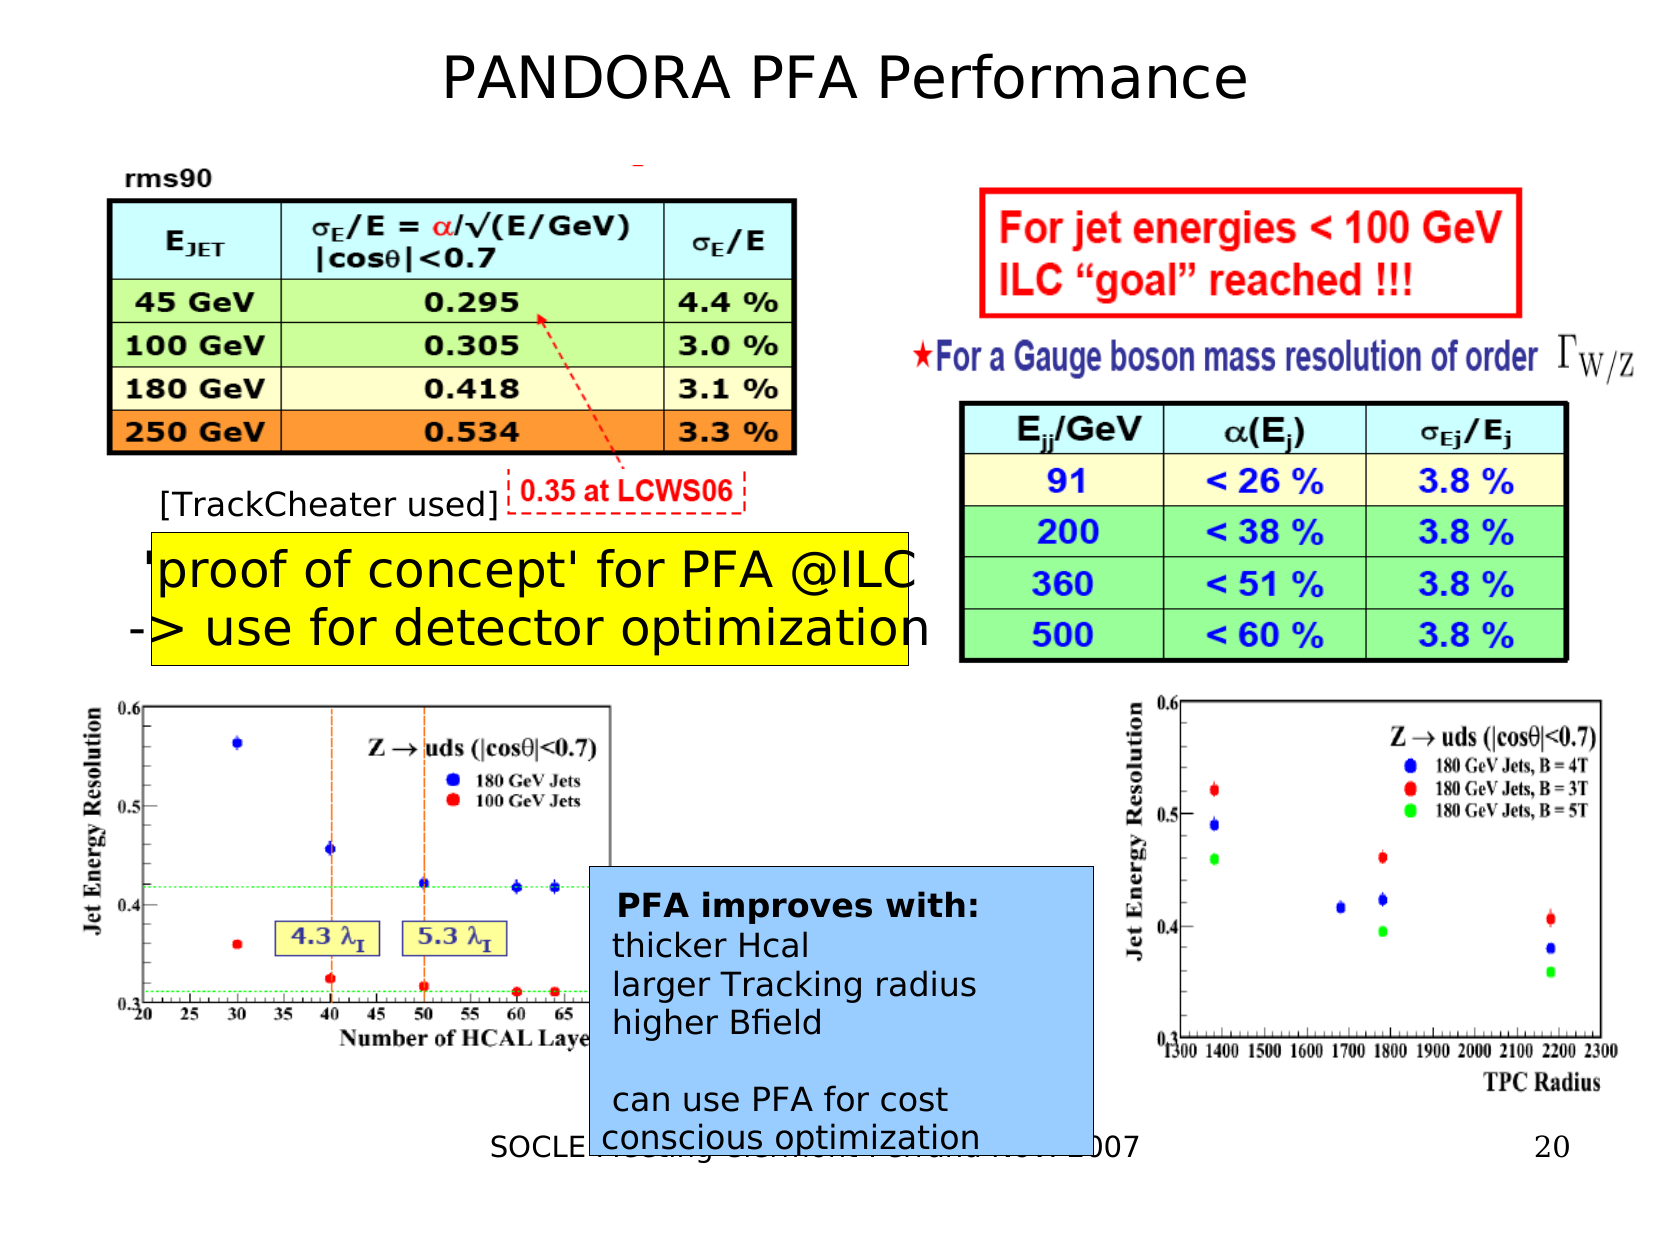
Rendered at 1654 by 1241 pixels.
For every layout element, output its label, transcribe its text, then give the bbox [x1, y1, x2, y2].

text_box 'proof of concept' for PFA @ILC -> use for detector optimization [151, 532, 909, 666]
text_box [TrackCheater used] [144, 478, 509, 532]
picture [90, 165, 810, 519]
text_box PFA improves with: thicker Hcal larger Tracking radius higher Bfield can use PFA for cost conscious optimization [589, 866, 1094, 1156]
picture [81, 694, 635, 1061]
text_box PANDORA PFA Performance [427, 37, 1265, 121]
picture [975, 178, 1530, 325]
picture [910, 329, 1654, 668]
picture [1119, 681, 1622, 1104]
